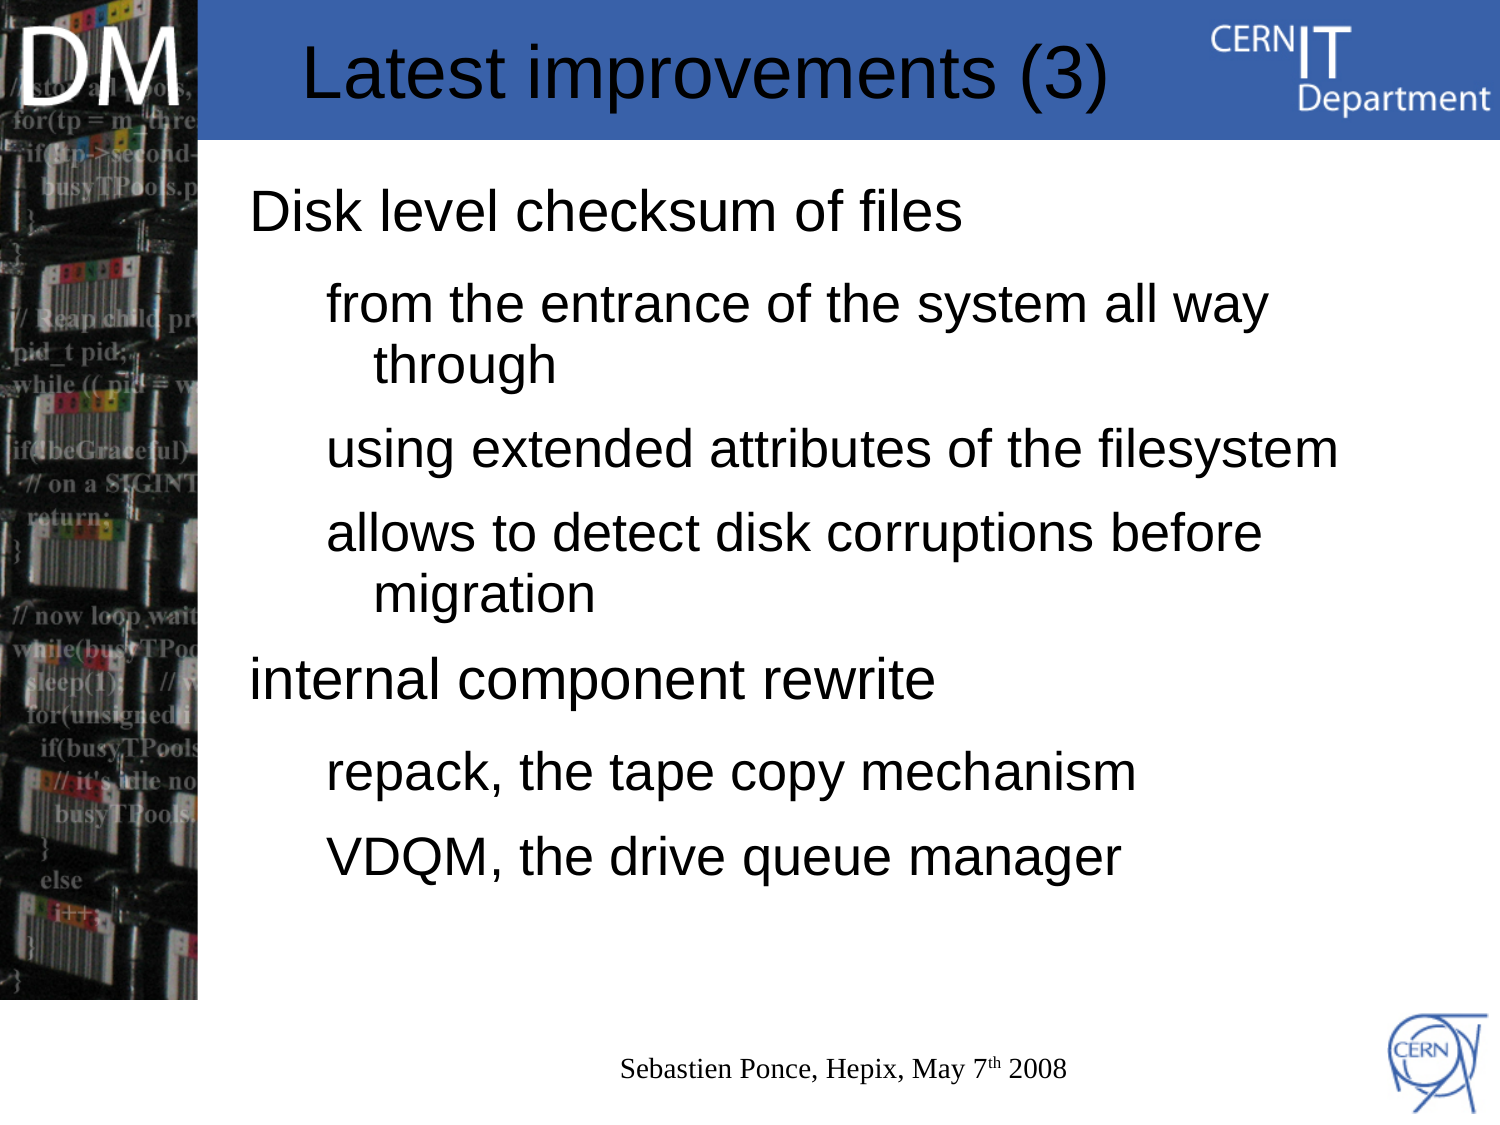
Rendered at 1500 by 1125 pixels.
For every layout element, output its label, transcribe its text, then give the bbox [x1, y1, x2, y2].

list Disk level checksum of files from the entrance of the system all way through using extended attributes of the filesystem allows to detect disk corruptions before migration internal component rewrite repack, the tape copy mechanism VDQM, the drive queue manager [217, 164, 1463, 980]
title Latest improvements (3) [212, 0, 1201, 138]
picture [1387, 1012, 1489, 1114]
picture [198, 0, 1500, 140]
